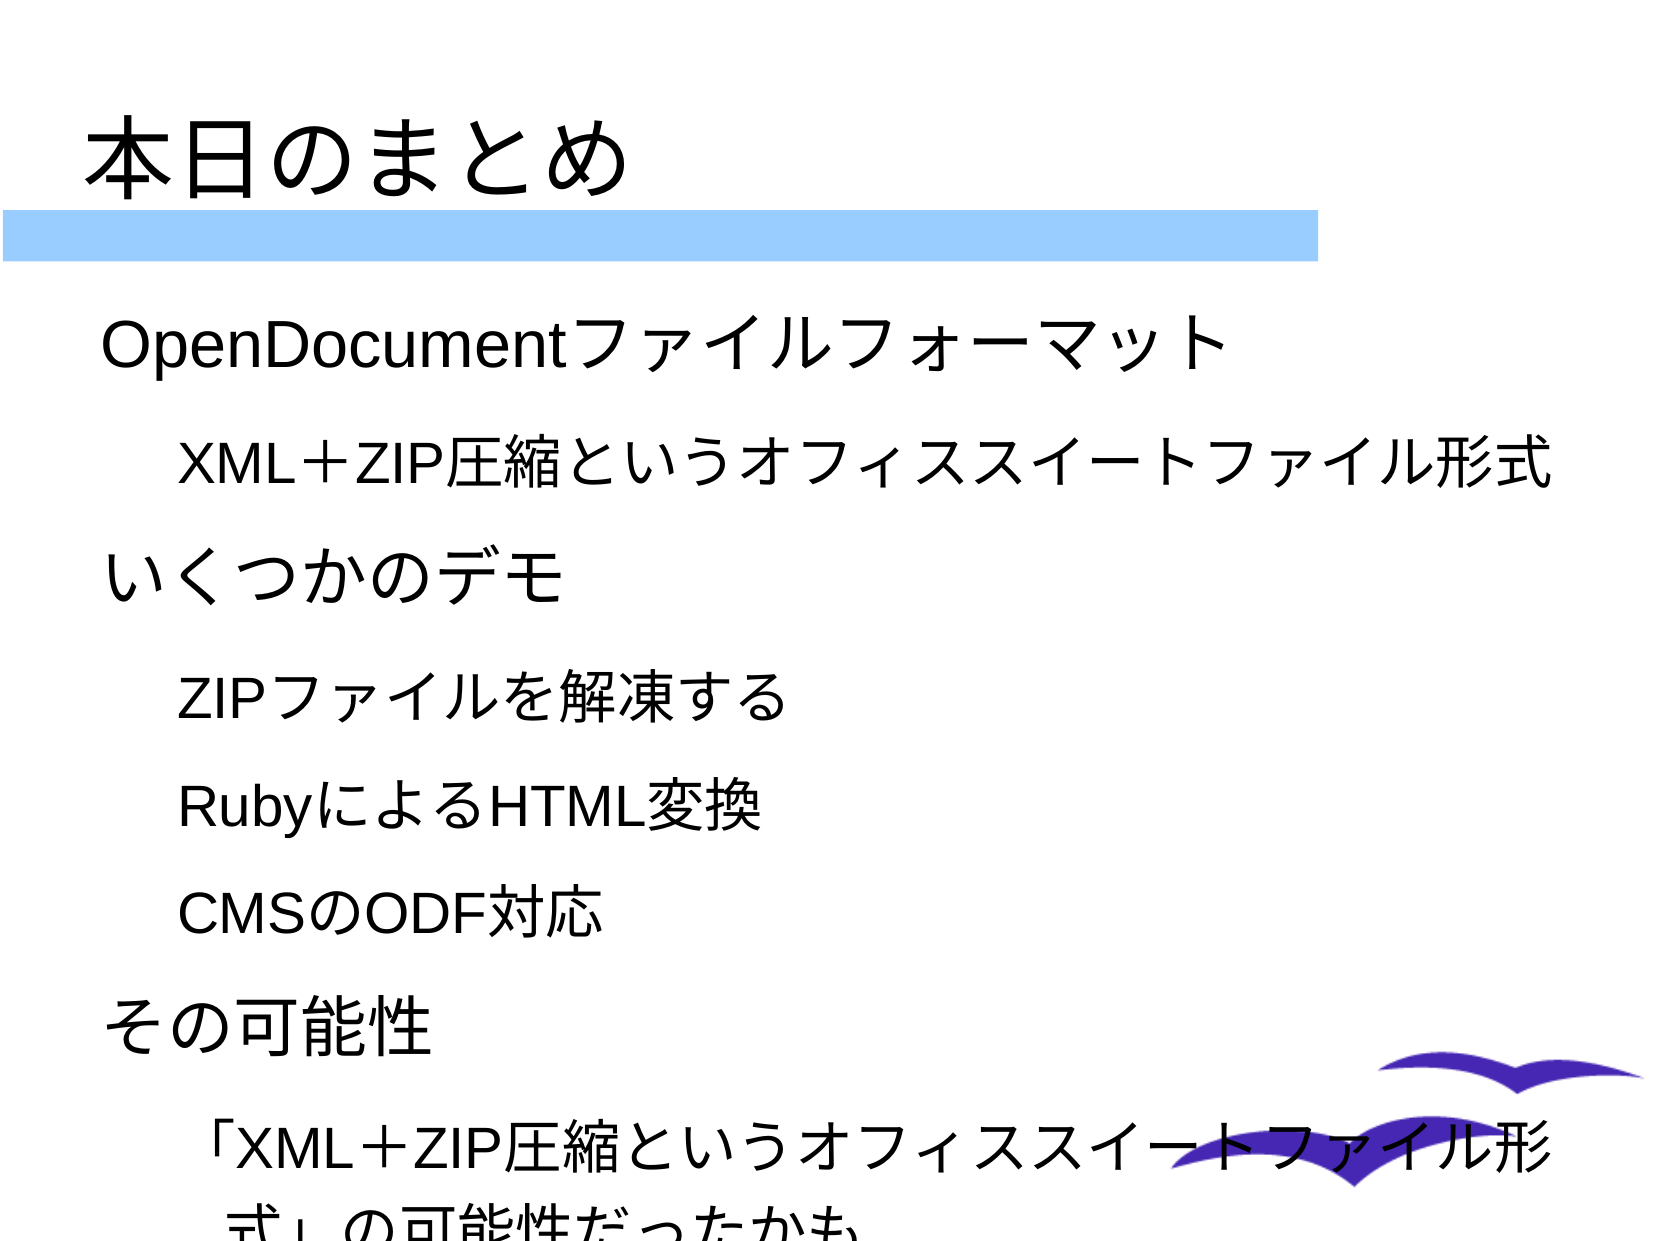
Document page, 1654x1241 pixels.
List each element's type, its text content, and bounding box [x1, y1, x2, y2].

picture [1166, 1044, 1654, 1192]
title 本日のまとめ [82, 56, 1571, 250]
text_box [2, 210, 1319, 262]
list OpenDocumentファイルフォーマット XML＋ZIP圧縮というオフィススイートファイル形式 いくつかのデモ ZIPファイルを解凍する RubyによるHTML変換 CMSのODF対応 その可能性 「XML＋ZIP圧縮というオフィススイートファイル形式」の可能性だったかも [82, 290, 1571, 1109]
